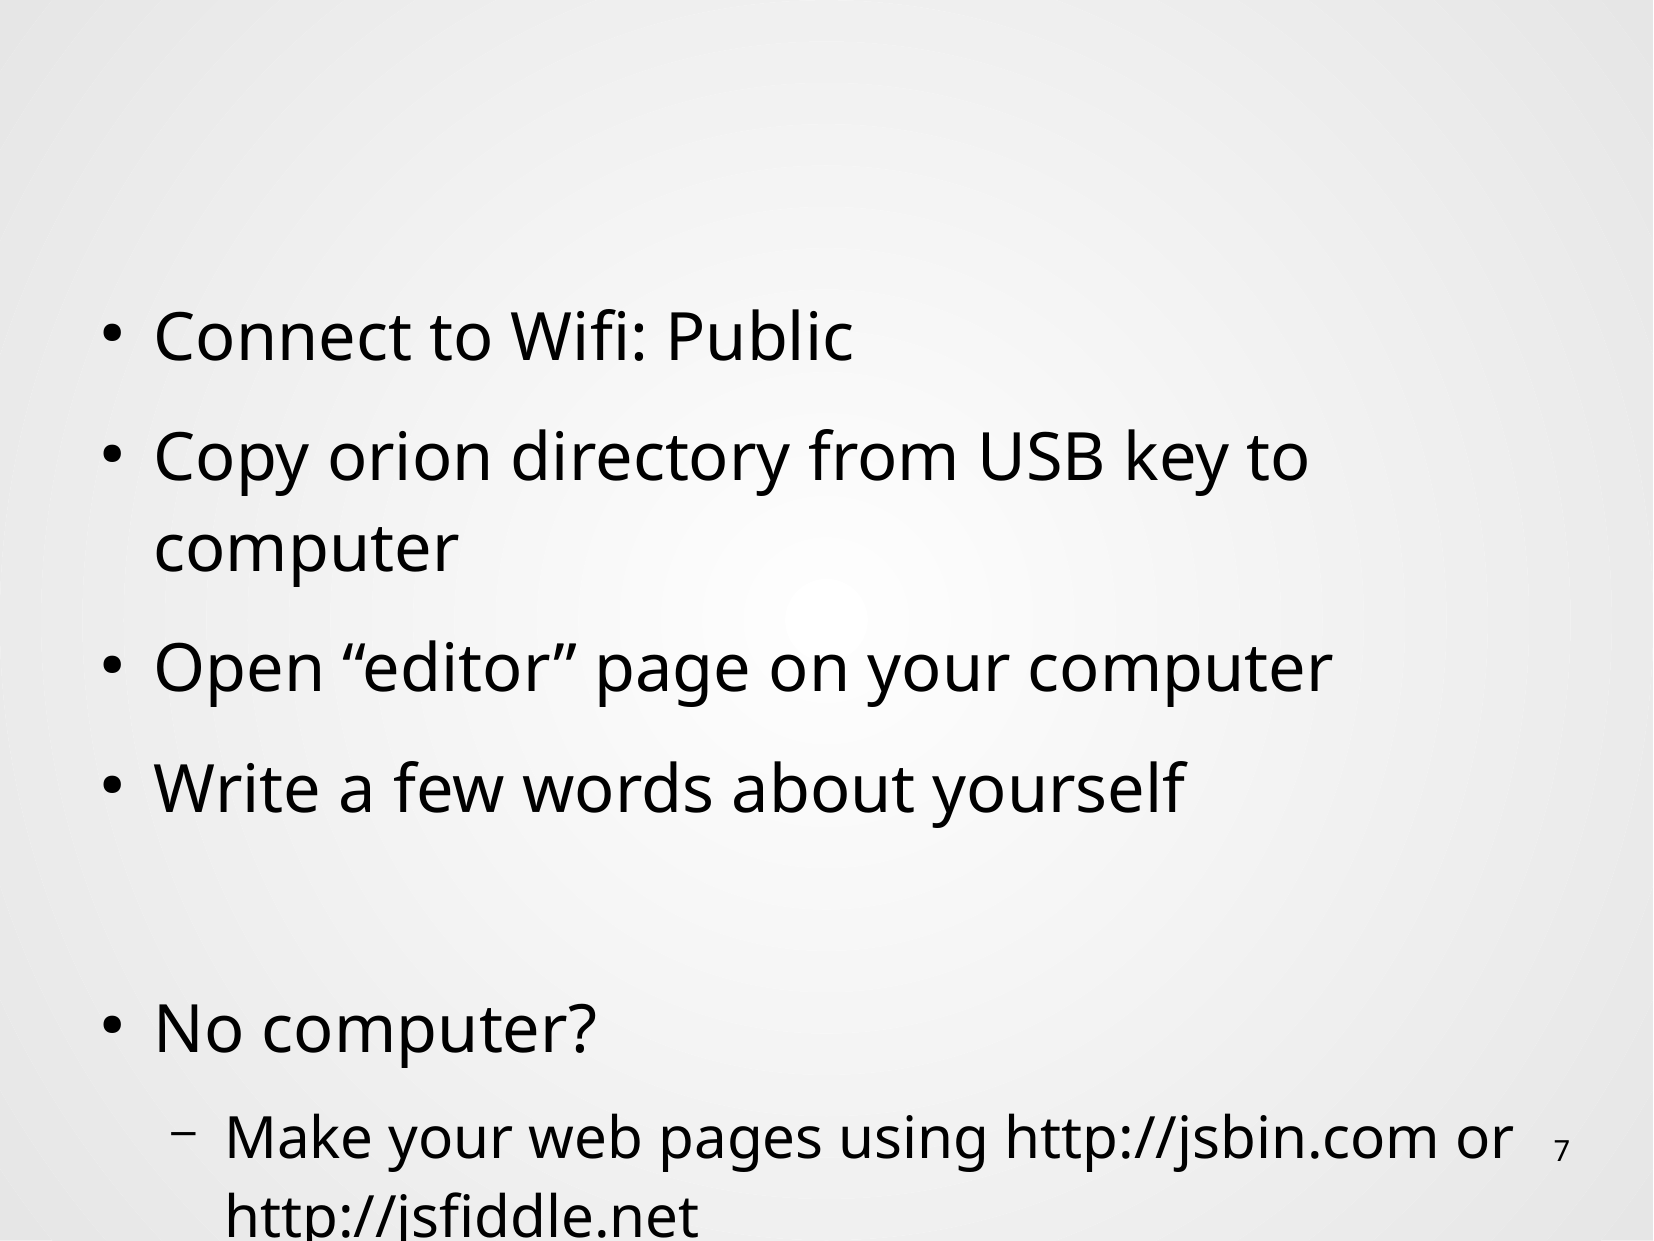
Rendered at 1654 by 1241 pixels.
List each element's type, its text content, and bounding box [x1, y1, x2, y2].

list Connect to Wifi: Public Copy orion directory from USB key to computer Open “editor” page on your computer Write a few words about yourself No computer? Make your web pages using http://jsbin.com or http://jsfiddle.net [82, 289, 1571, 1010]
